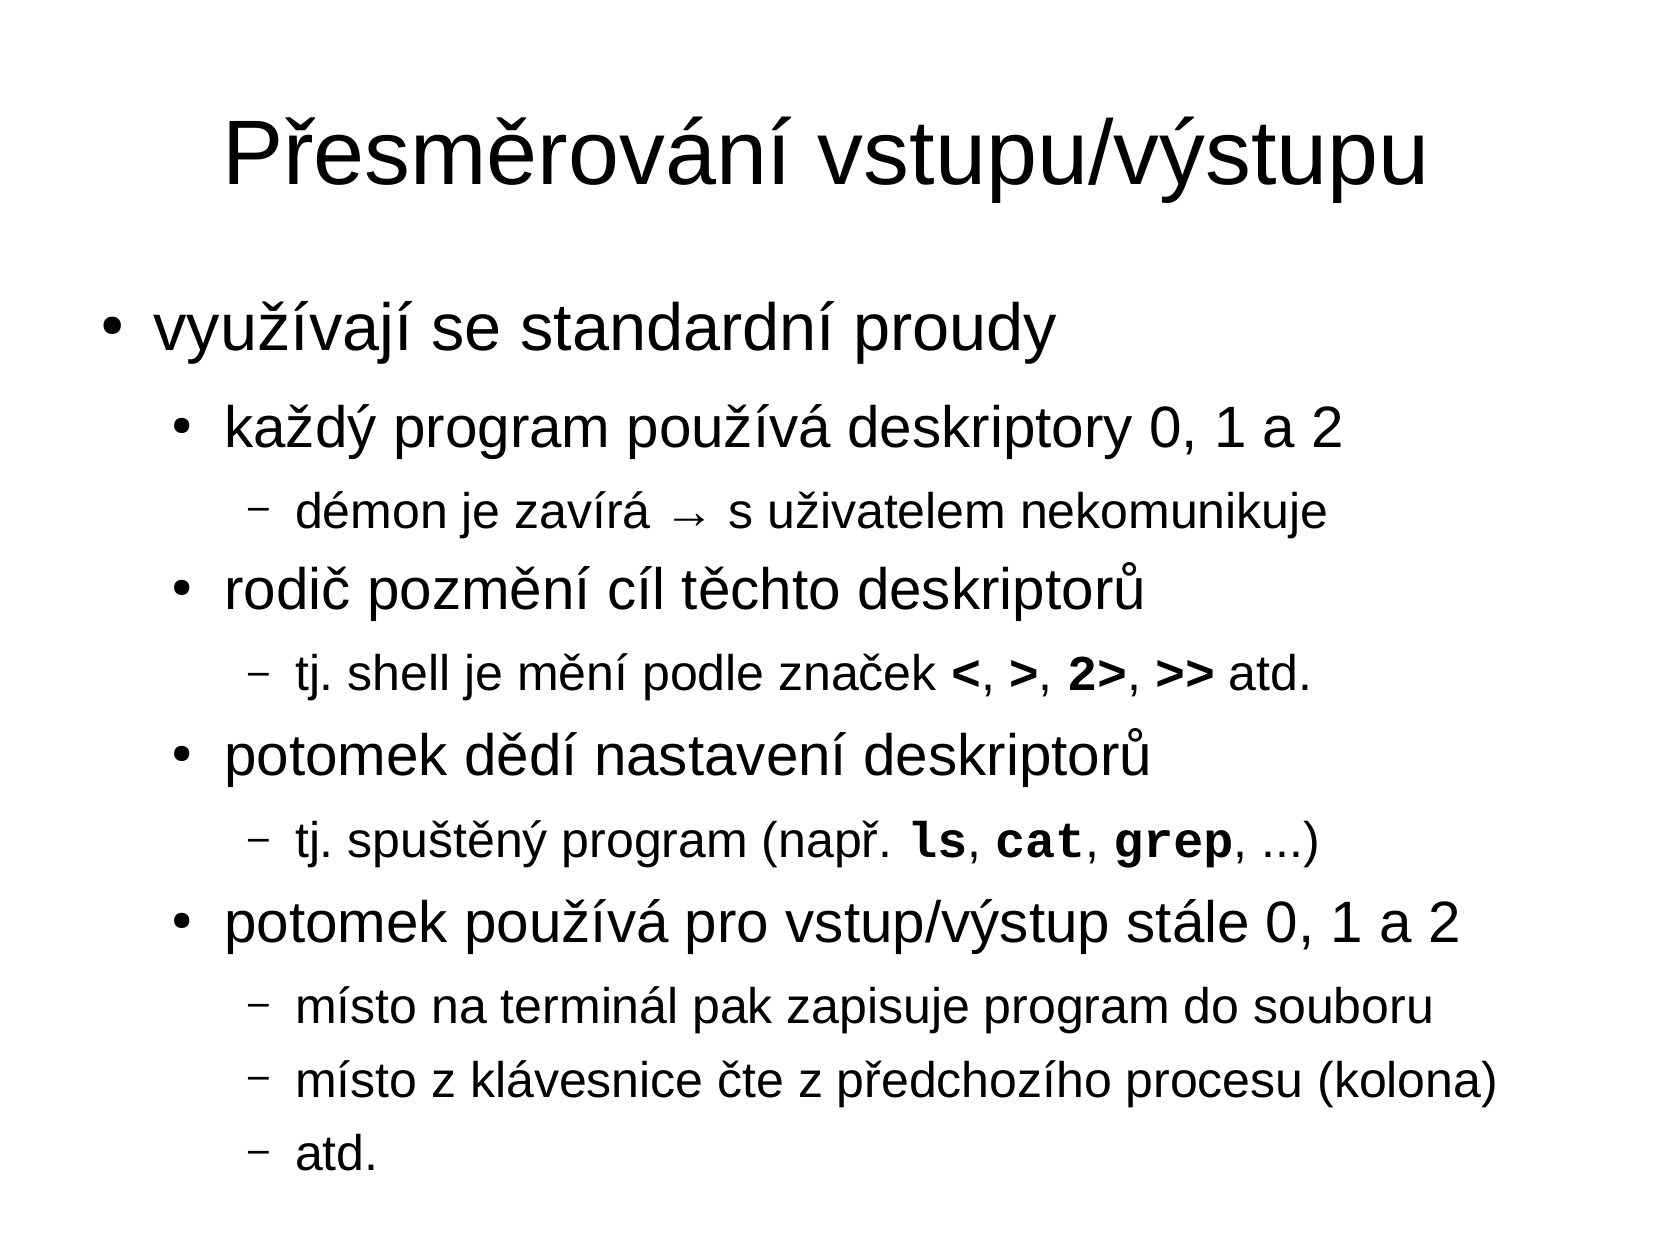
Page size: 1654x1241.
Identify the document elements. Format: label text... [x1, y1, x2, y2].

list využívají se standardní proudy každý program používá deskriptory 0, 1 a 2 démon je zavírá → s uživatelem nekomunikuje rodič pozmění cíl těchto deskriptorů tj. shell je mění podle značek <, >, 2>, >> atd. potomek dědí nastavení deskriptorů tj. spuštěný program (např. ls, cat, grep, ...) potomek používá pro vstup/výstup stále 0, 1 a 2 místo na terminál pak zapisuje program do souboru místo z klávesnice čte z předchozího procesu (kolona) atd. [82, 290, 1571, 1181]
title Přesměrování vstupu/výstupu [82, 56, 1571, 250]
